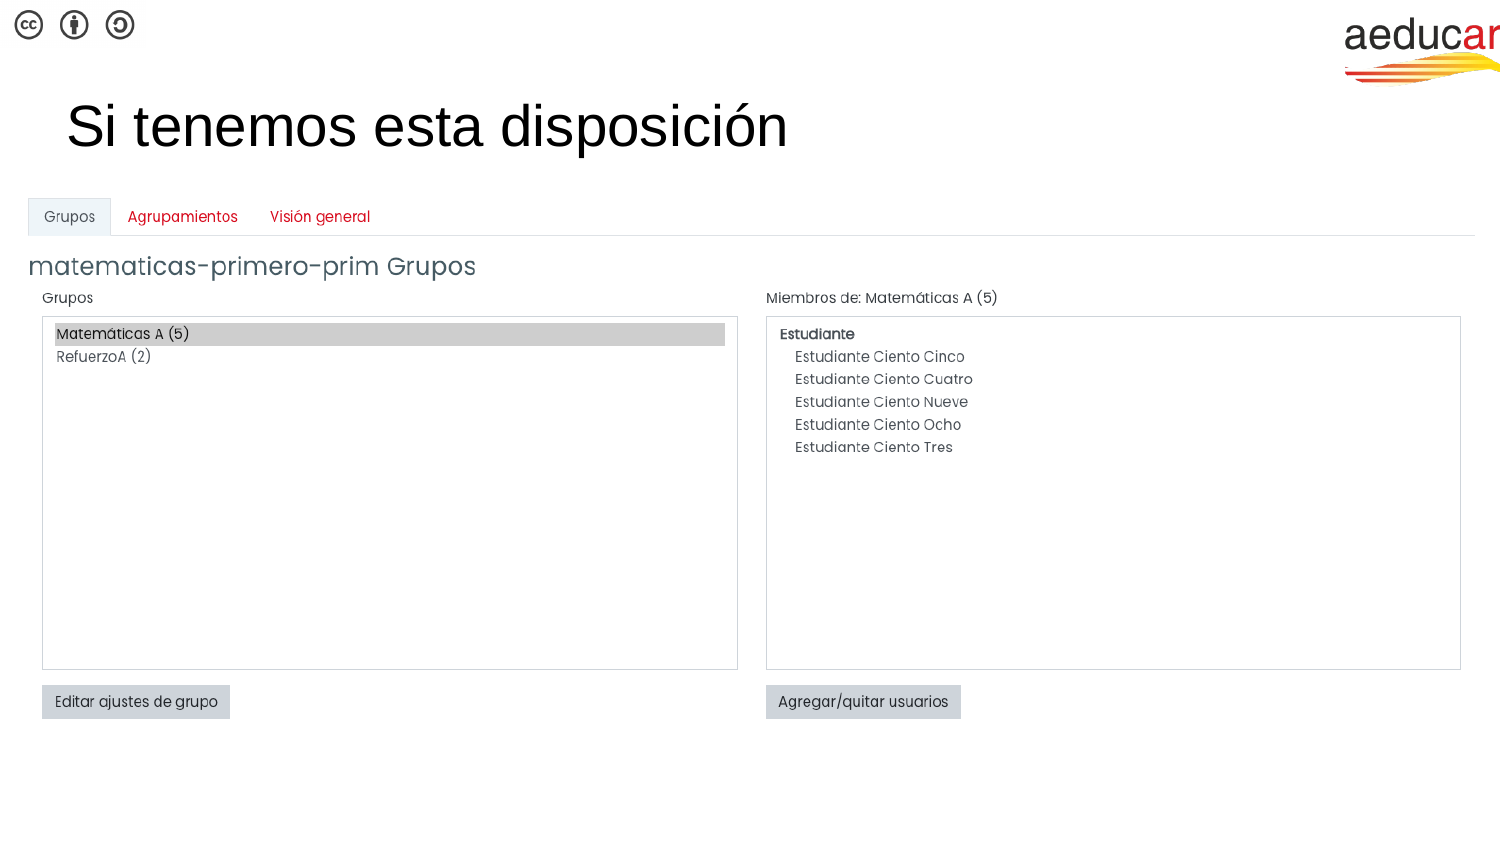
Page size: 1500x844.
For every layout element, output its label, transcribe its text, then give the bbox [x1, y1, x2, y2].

title Si tenemos esta disposición [51, 72, 1449, 167]
picture [0, 0, 146, 48]
picture [1344, 0, 1500, 104]
picture [24, 191, 1475, 726]
